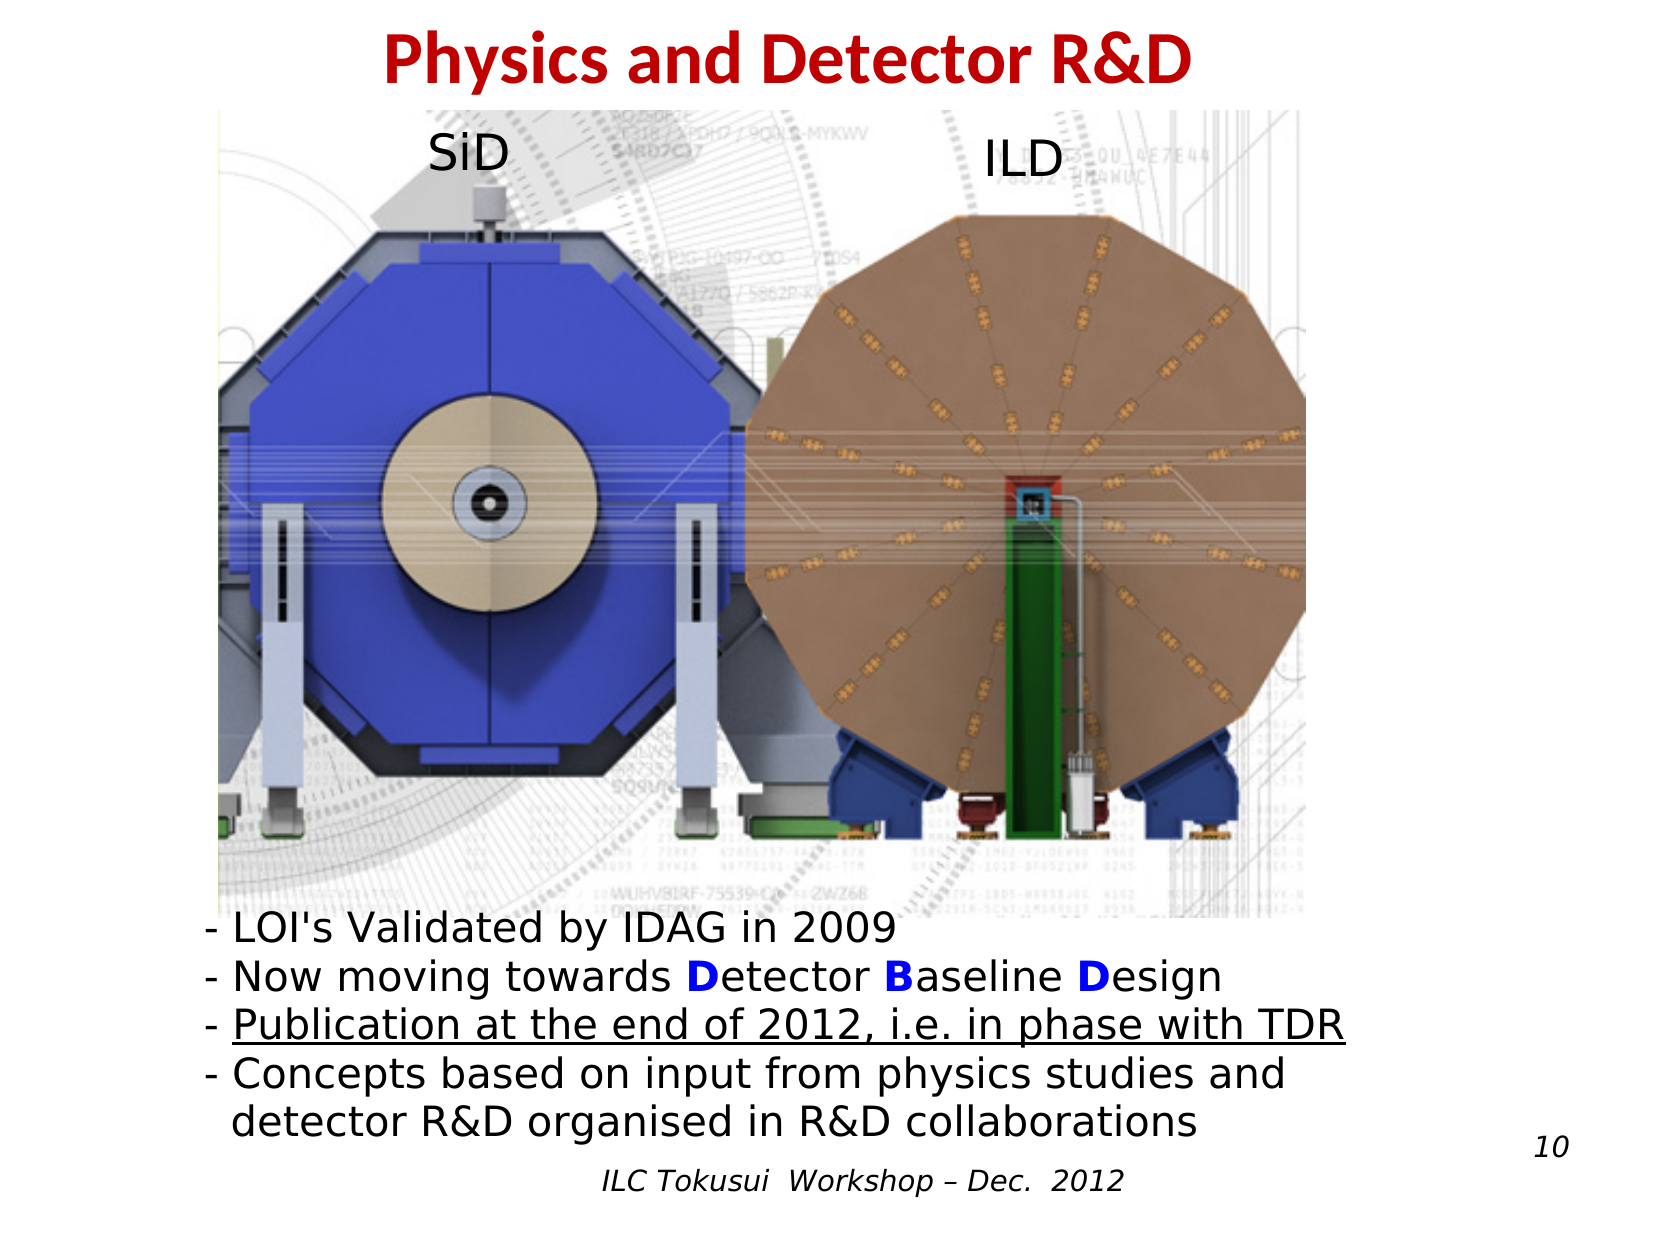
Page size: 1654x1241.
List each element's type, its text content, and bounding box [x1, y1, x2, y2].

title Physics and Detector R&D [135, 1, 1459, 108]
text_box ILD [969, 122, 1081, 196]
text_box SiD [412, 116, 527, 190]
text_box - LOI's Validated by IDAG in 2009 - Now moving towards Detector Baseline Design - Publication at the end of 2012, i.e. in phase with TDR - Concepts based on input from physics studies and detector R&D organised in R&D collaborations [189, 896, 1360, 1154]
picture [218, 110, 1306, 896]
